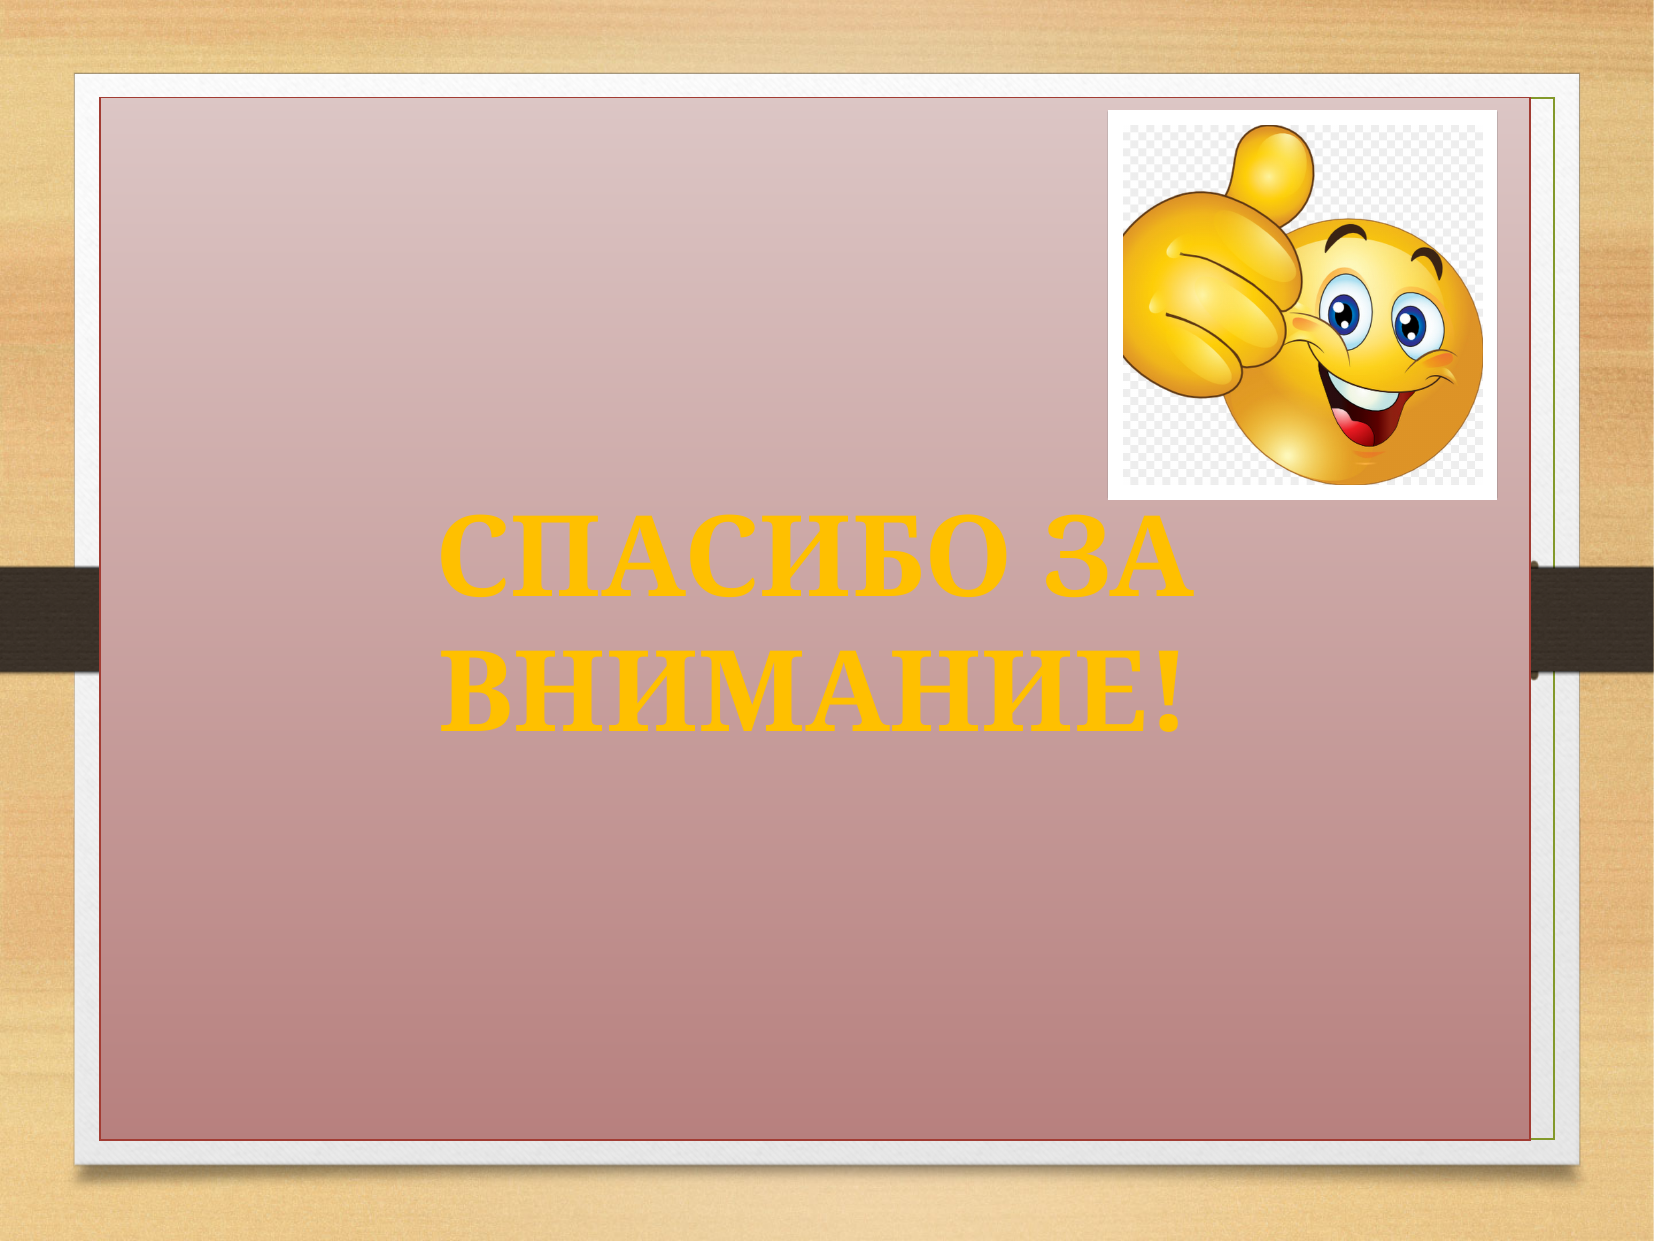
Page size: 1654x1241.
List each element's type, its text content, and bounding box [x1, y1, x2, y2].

title СПАСИБО ЗА ВНИМАНИЕ! [99, 97, 1531, 1141]
picture [1122, 125, 1483, 486]
